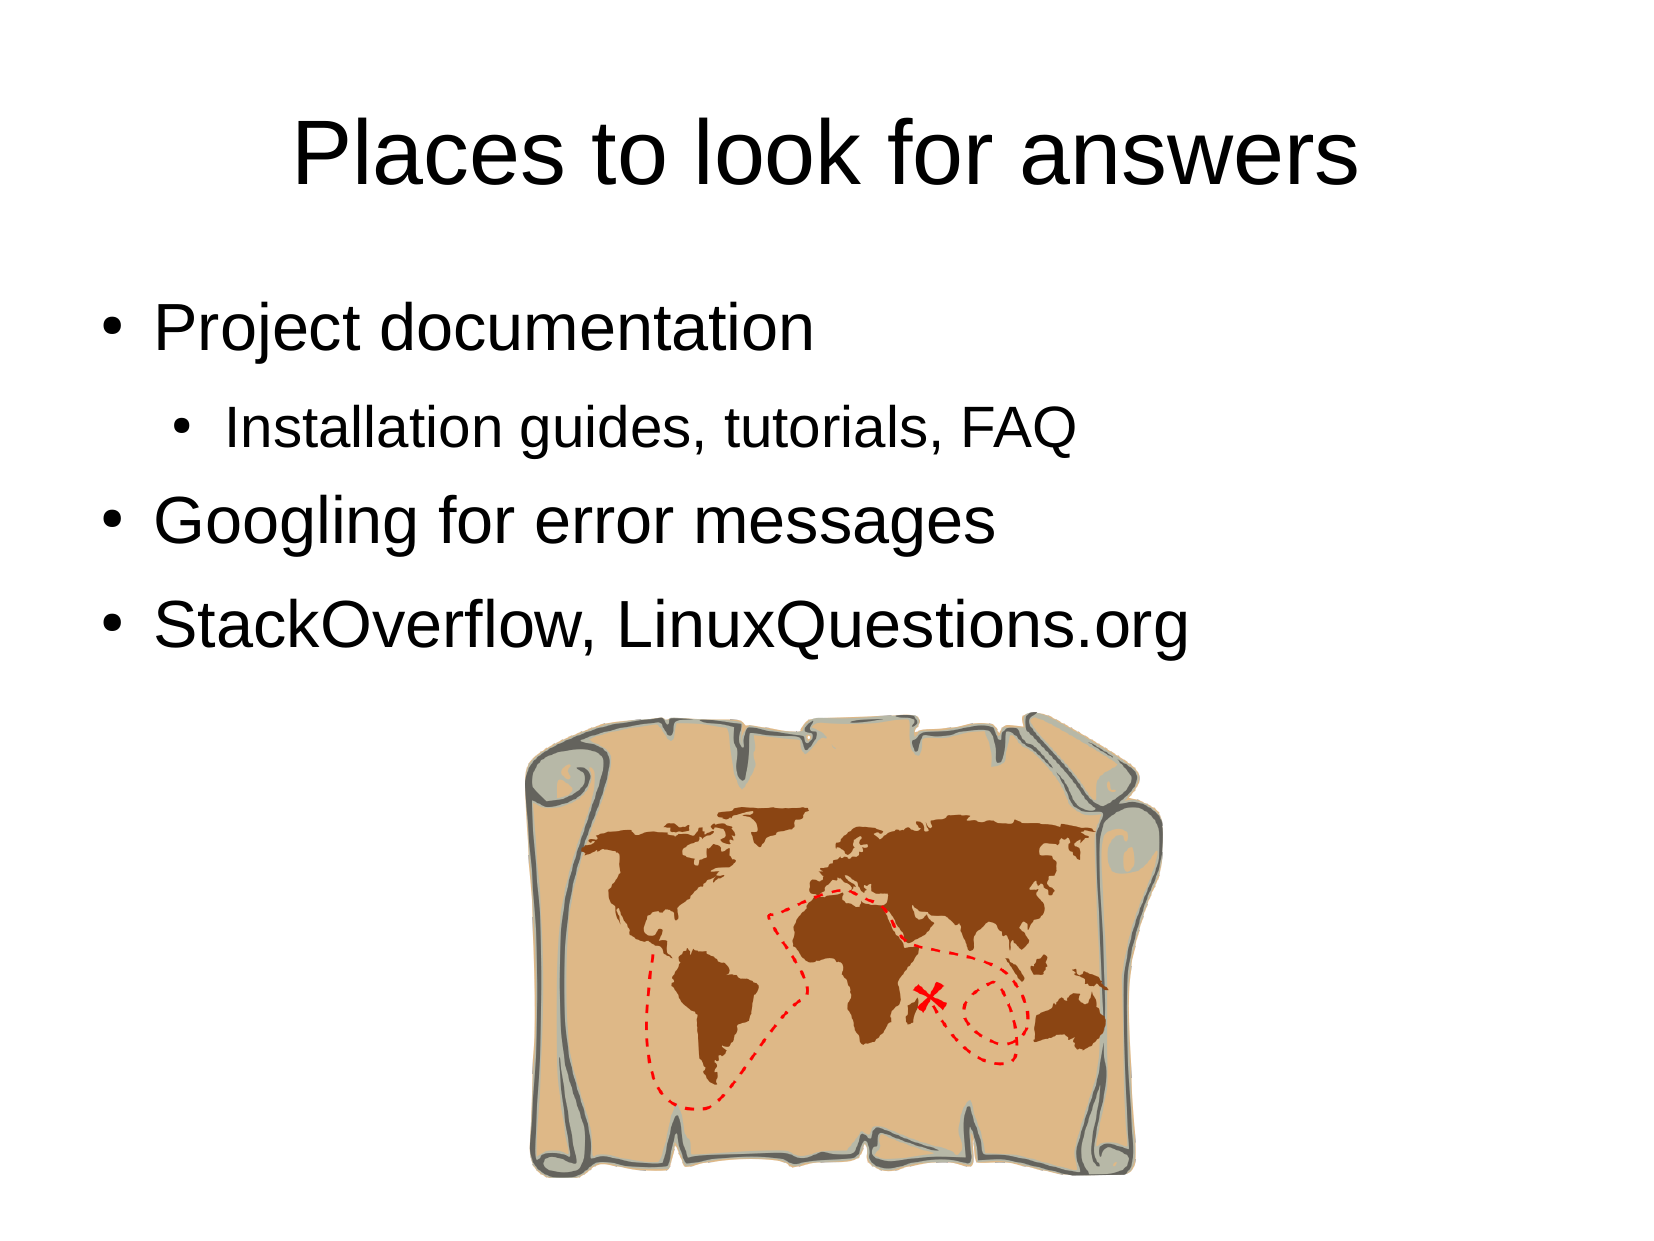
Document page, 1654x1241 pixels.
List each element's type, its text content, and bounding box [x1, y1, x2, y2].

title Places to look for answers [82, 49, 1571, 257]
list Project documentation Installation guides, tutorials, FAQ Googling for error messages StackOverflow, LinuxQuestions.org [82, 290, 1571, 1094]
picture [525, 712, 1163, 1178]
